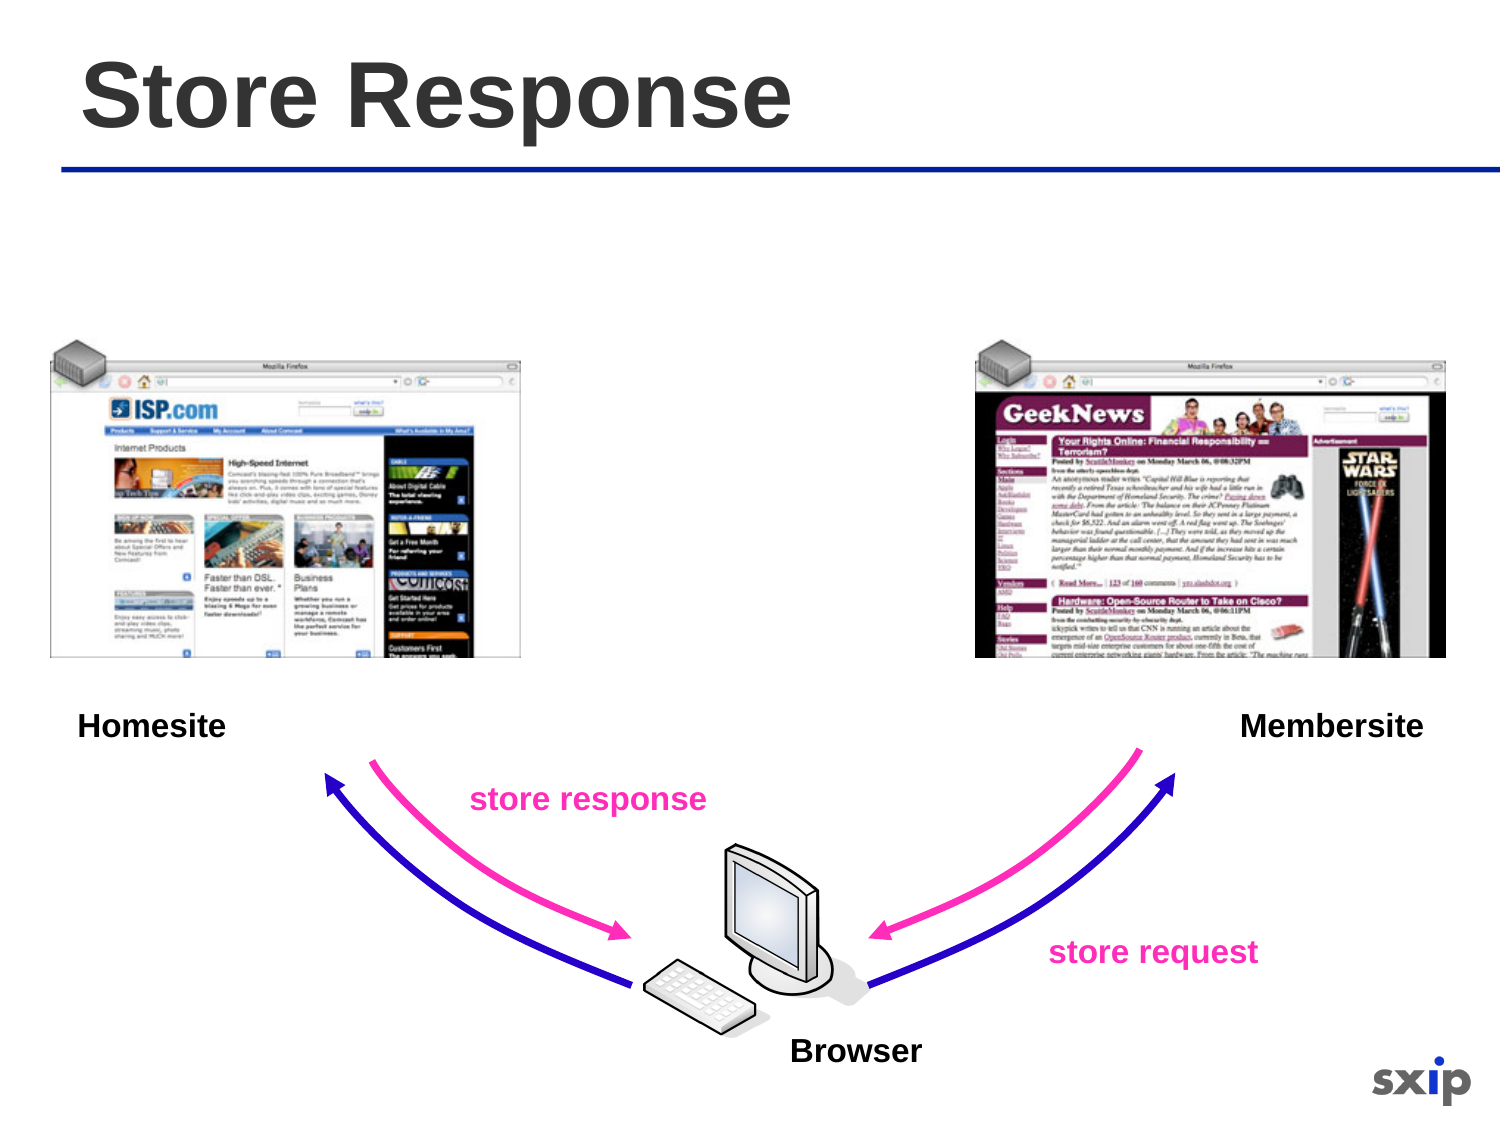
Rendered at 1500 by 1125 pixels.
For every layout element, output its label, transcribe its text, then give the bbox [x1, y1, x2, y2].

picture [975, 337, 1446, 659]
text_box Membersite [1224, 699, 1440, 753]
text_box store response [454, 772, 723, 826]
text_box Homesite [62, 699, 242, 753]
picture [643, 843, 871, 1038]
picture [1372, 1056, 1471, 1106]
text_box Browser [774, 1025, 938, 1078]
picture [50, 337, 521, 659]
text_box store request [1033, 926, 1274, 979]
title Store Response [61, 21, 1495, 169]
